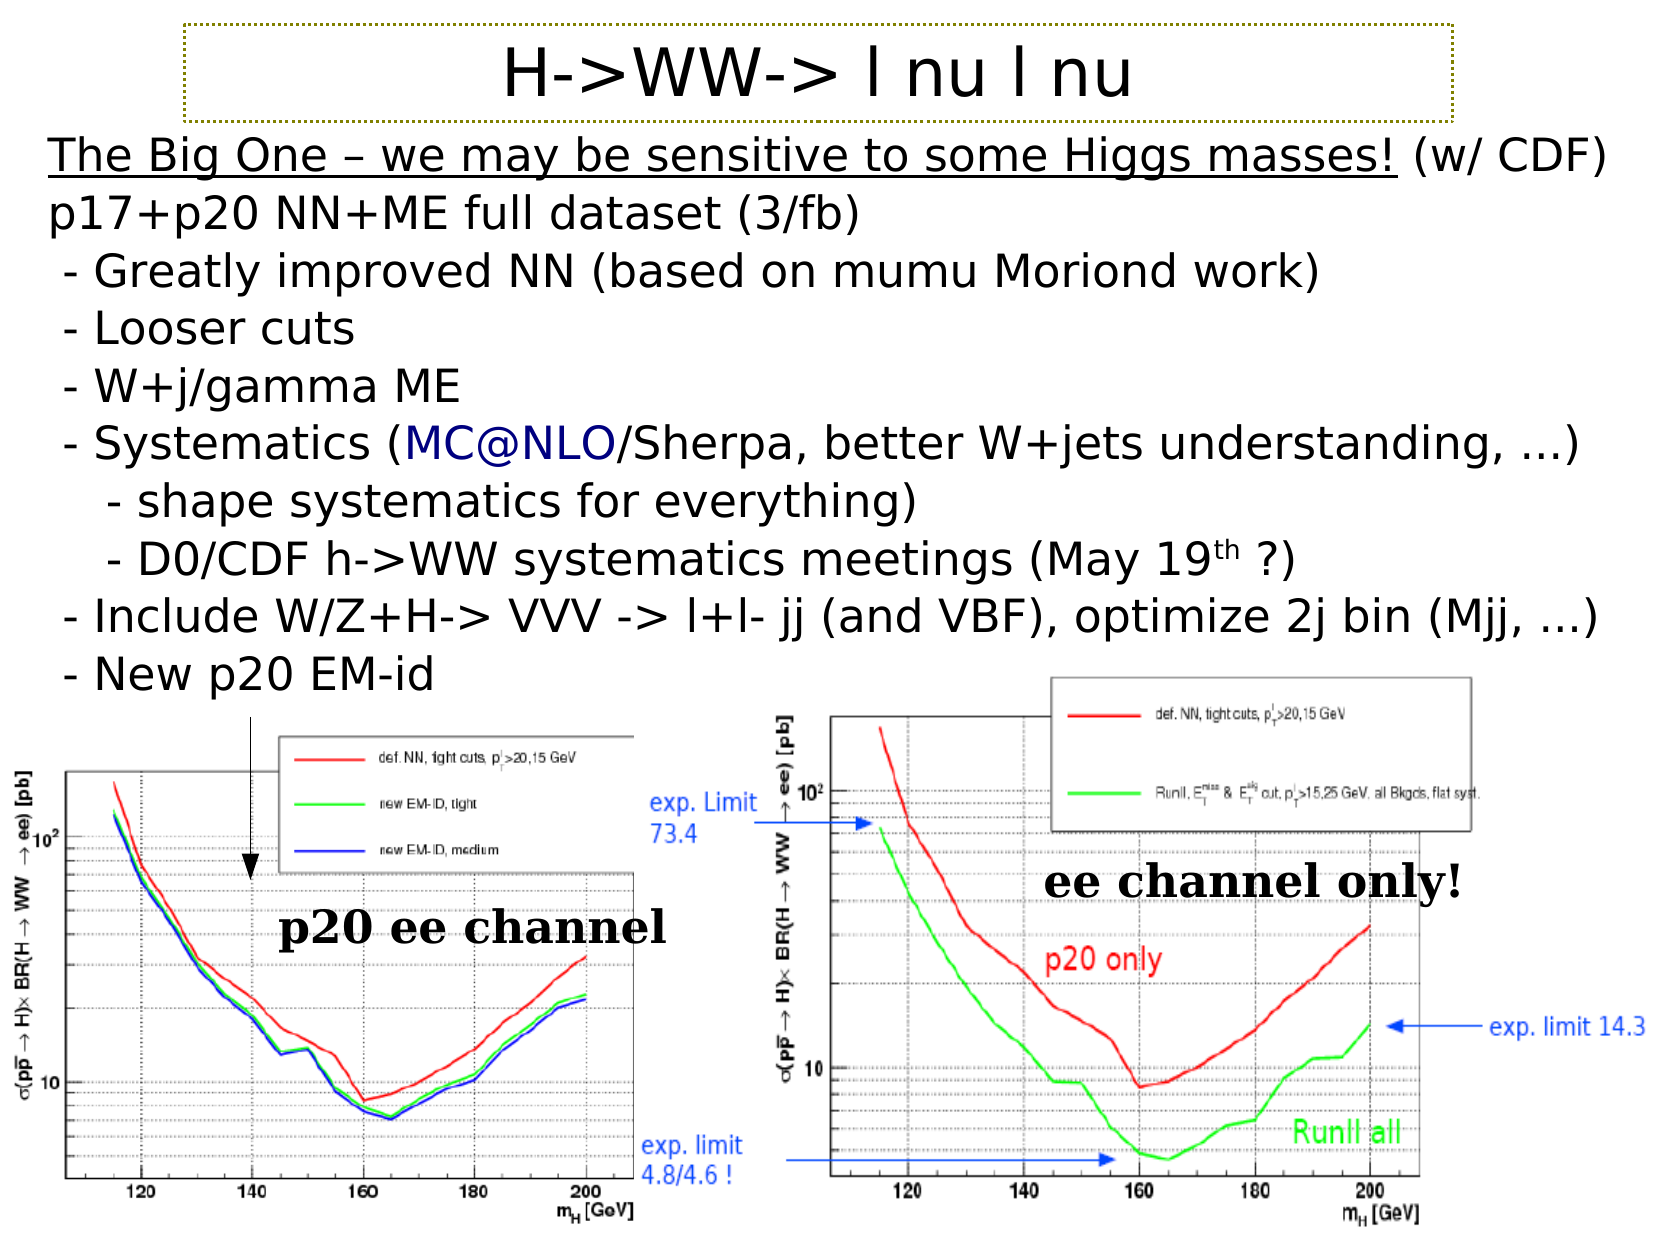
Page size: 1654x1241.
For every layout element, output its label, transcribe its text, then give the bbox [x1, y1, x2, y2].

text_box ee channel only! [1043, 854, 1465, 909]
list The Big One – we may be sensitive to some Higgs masses! (w/ CDF) p17+p20 NN+ME full dataset (3/fb) - Greatly improved NN (based on mumu Moriond work) - Looser cuts - W+j/gamma ME - Systematics (MC@NLO/Sherpa, better W+jets understanding, ...) - shape systematics for everything) - D0/CDF h->WW systematics meetings (May 19th ?) - Include W/Z+H-> VVV -> l+l- jj (and VBF), optimize 2j bin (Mjj, ...) - New p20 EM-id [30, 137, 1611, 1094]
picture [0, 663, 1654, 1241]
text_box p20 ee channel [278, 900, 668, 955]
title H->WW-> l nu l nu [184, 24, 1453, 122]
